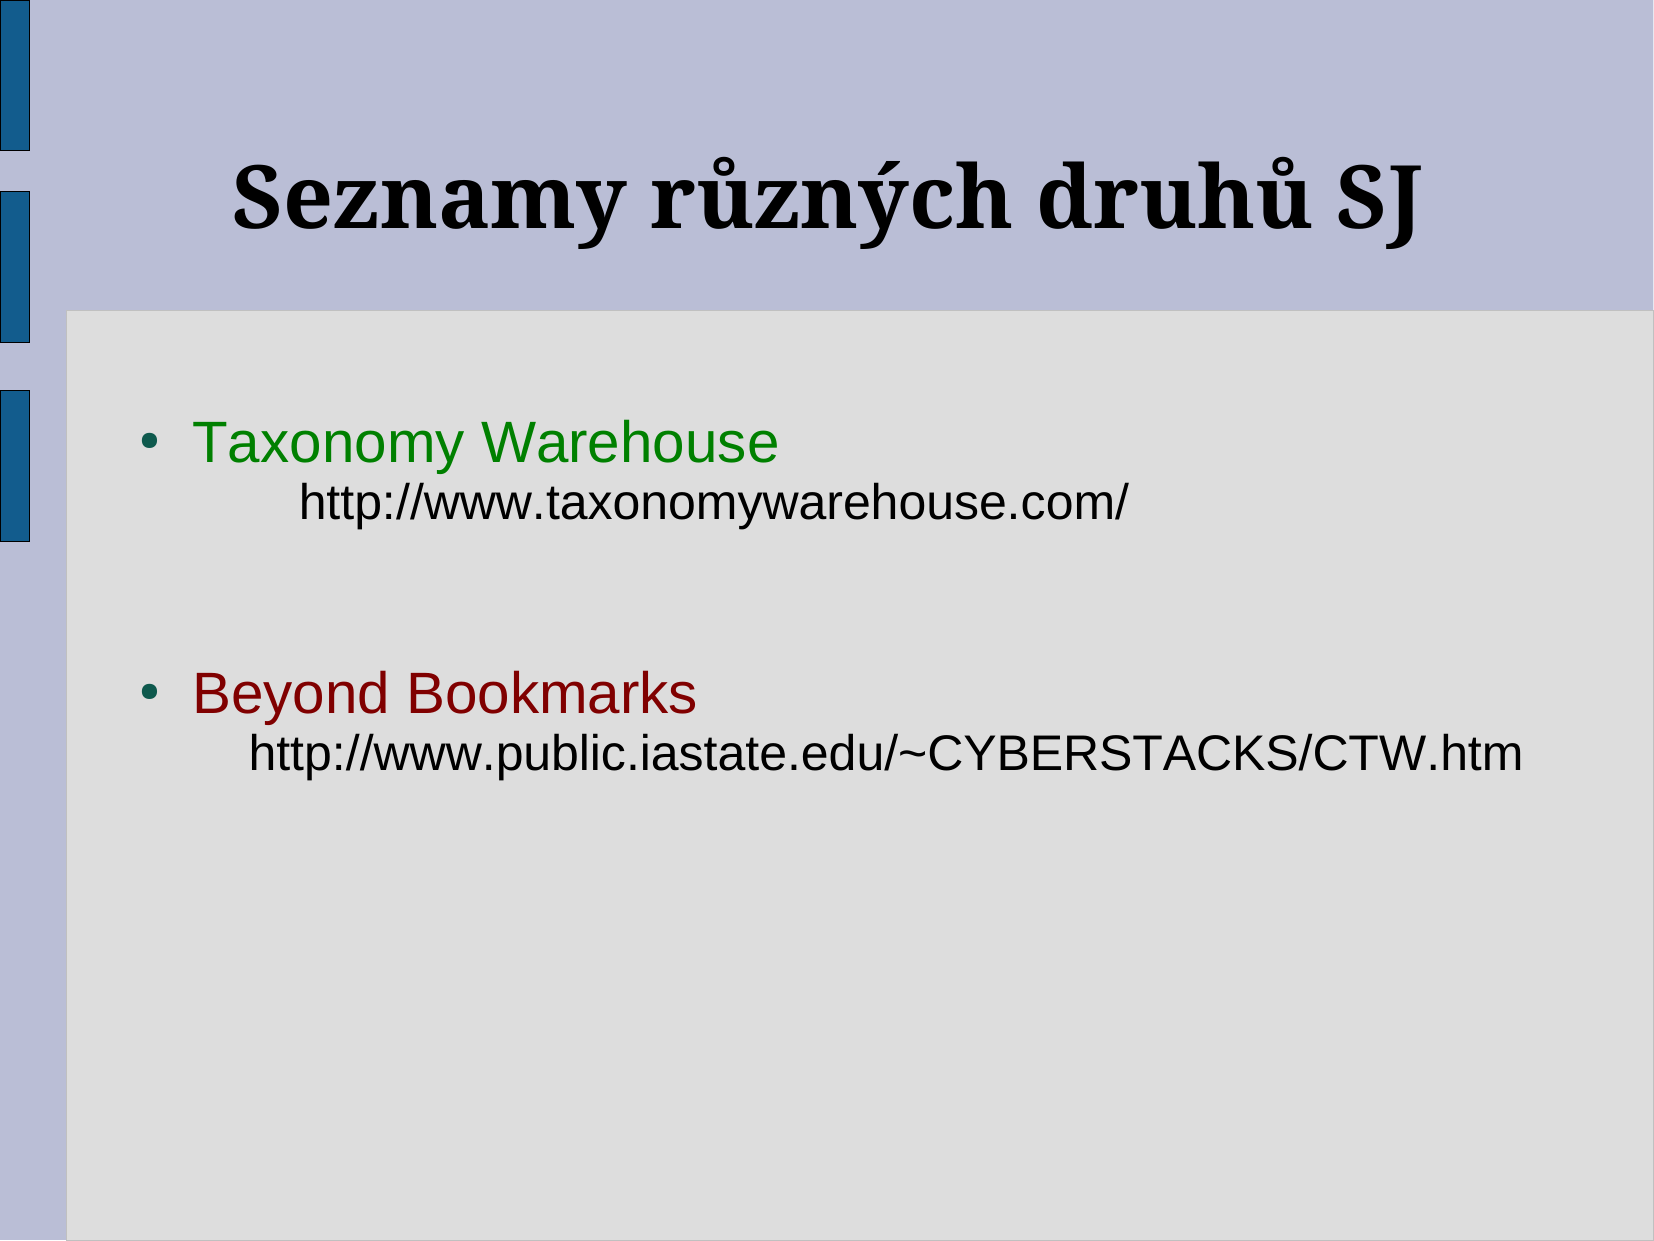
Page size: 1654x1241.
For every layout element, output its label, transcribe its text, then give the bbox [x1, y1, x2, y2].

title Seznamy různých druhů SJ [121, 91, 1534, 299]
list Taxonomy Warehouse http://www.taxonomywarehouse.com/ Beyond Bookmarkshttp://www.public.iastate.edu/~CYBERSTACKS/CTW.htm [121, 344, 1654, 1112]
